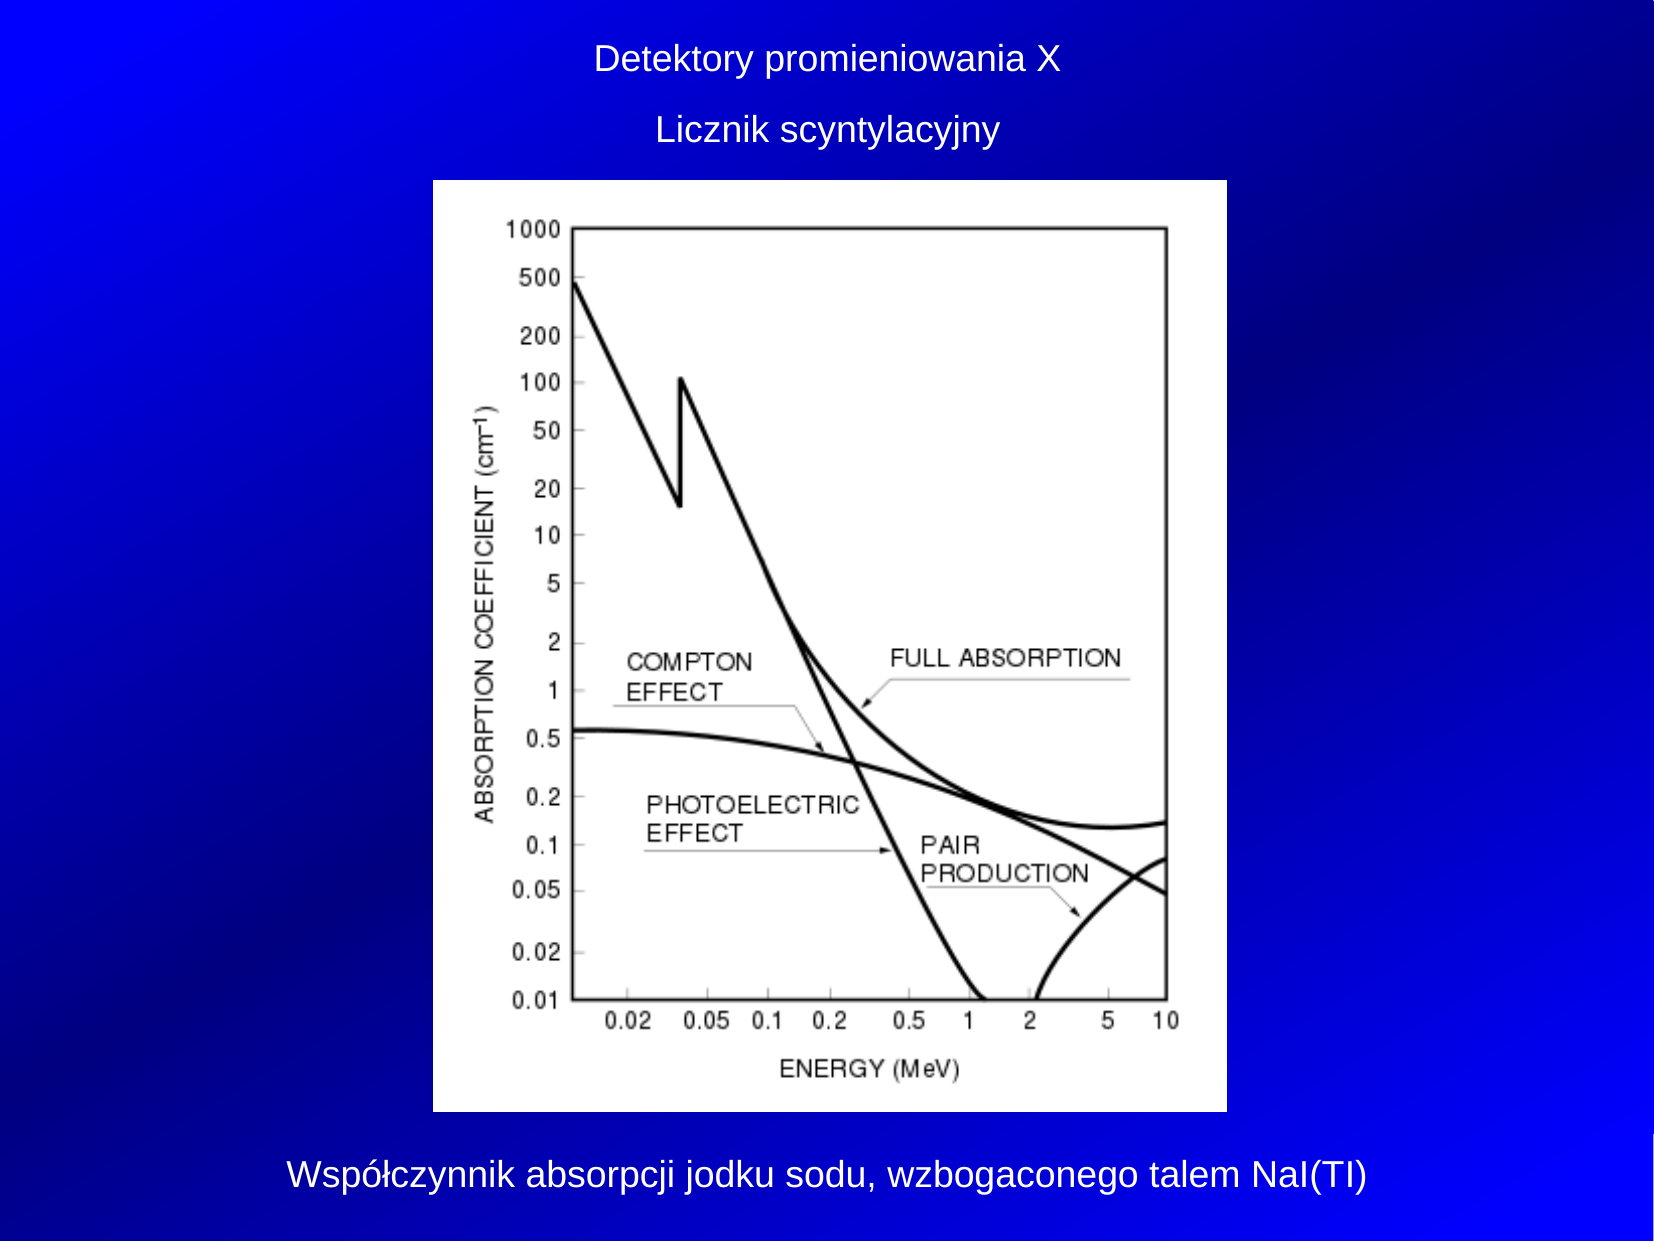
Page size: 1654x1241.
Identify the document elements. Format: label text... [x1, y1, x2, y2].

text_box Współczynnik absorpcji jodku sodu, wzbogaconego talem NaI(TI) [271, 1145, 1383, 1203]
text_box Detektory promieniowania X [578, 29, 1077, 87]
picture [433, 180, 1227, 1112]
text_box Licznik scyntylacyjny [640, 100, 1016, 158]
